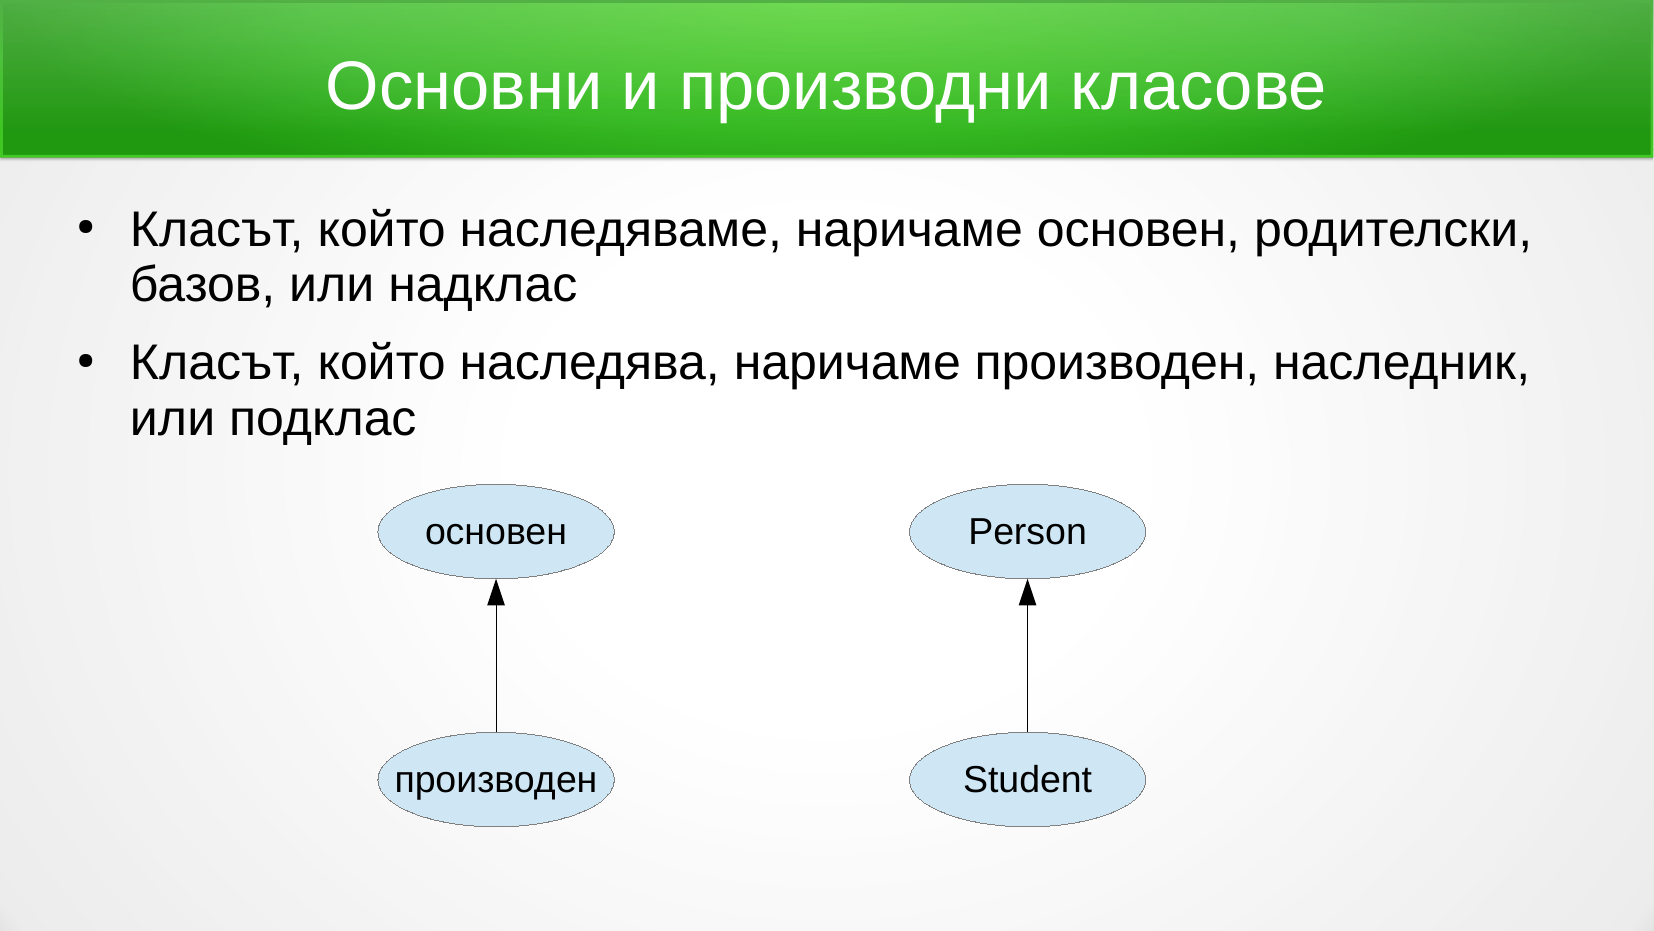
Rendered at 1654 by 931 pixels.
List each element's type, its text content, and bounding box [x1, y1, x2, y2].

title Основни и производни класове [82, 37, 1571, 135]
text_box Student [909, 732, 1146, 827]
text_box основен [377, 484, 615, 579]
text_box производен [377, 732, 615, 827]
list Класът, който наследяваме, наричаме основен, родителски, базов, или надклас Класът, който наследява, наричаме производен, наследник, или подклас [59, 200, 1607, 898]
text_box Person [909, 484, 1146, 579]
